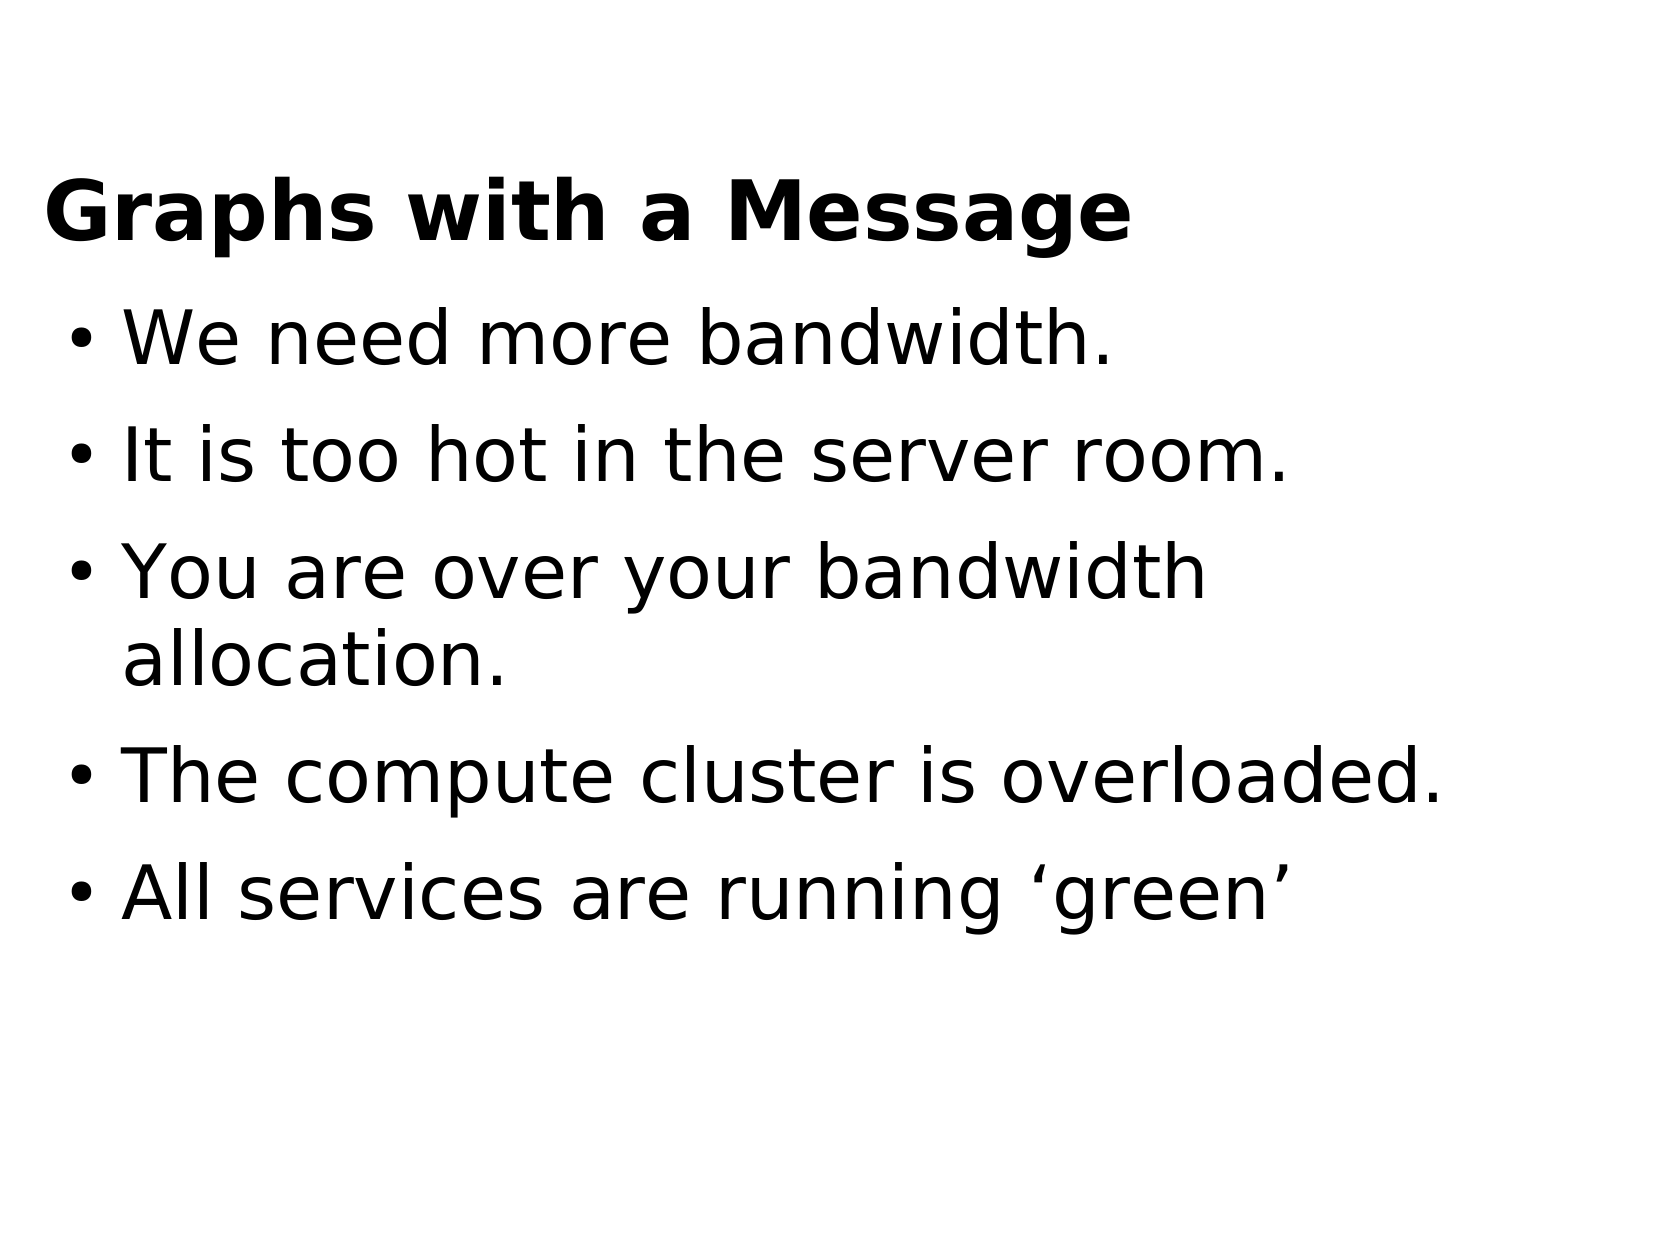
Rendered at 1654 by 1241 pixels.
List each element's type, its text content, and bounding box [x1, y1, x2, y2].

list We need more bandwidth. It is too hot in the server room. You are over your bandwidth allocation. The compute cluster is overloaded. All services are running ‘green’ [50, 295, 1571, 1099]
title Graphs with a Message [43, 137, 1581, 287]
